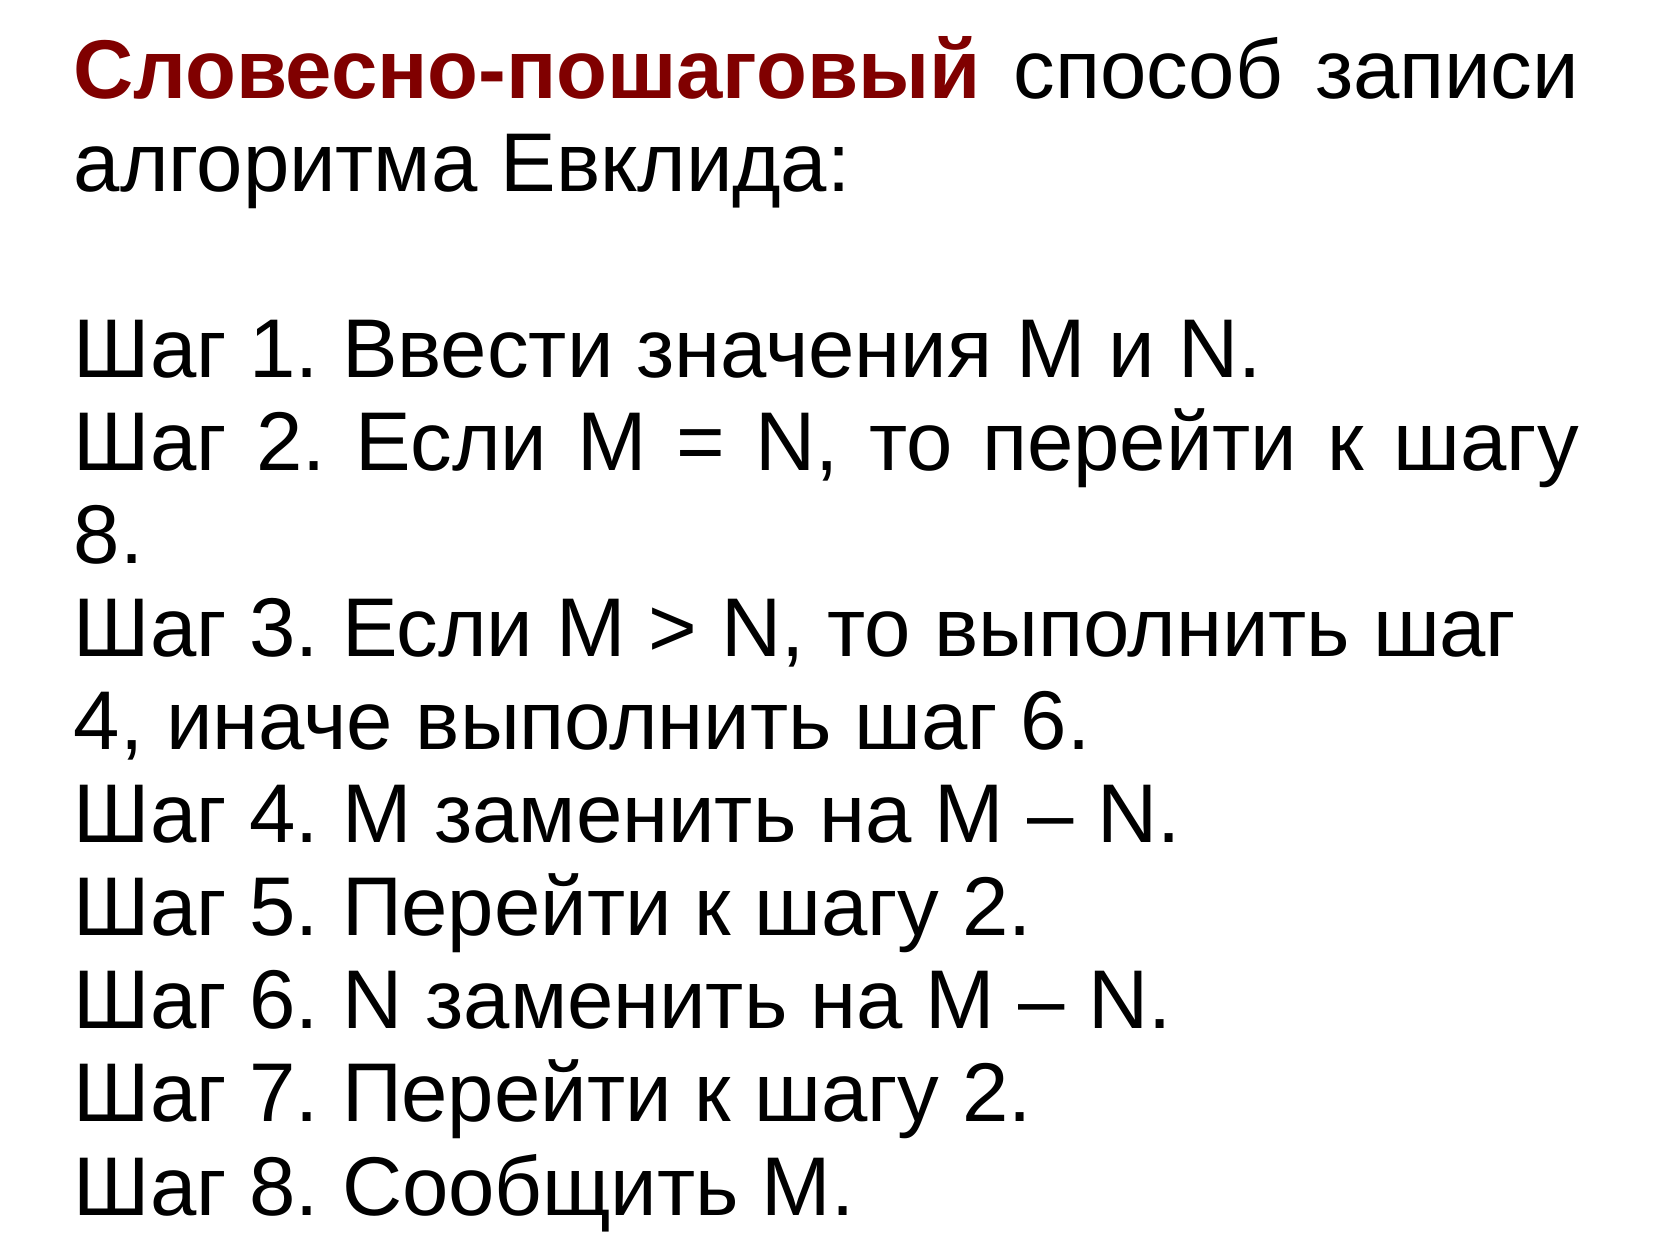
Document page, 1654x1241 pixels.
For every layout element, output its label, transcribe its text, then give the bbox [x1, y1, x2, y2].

text_box Словесно-пошаговый способ записи алгоритма Евклида: Шаг 1. Ввести значения M и N. Шаг 2. Если М = N, то перейти к шагу 8. Шаг 3. Если М > N, то выполнить шаг 4, иначе выполнить шаг 6. Шаг 4. М заменить на М – N. Шаг 5. Перейти к шагу 2. Шаг 6. N заменить на М – N. Шаг 7. Перейти к шагу 2. Шаг 8. Сообщить М. [59, 16, 1595, 1241]
